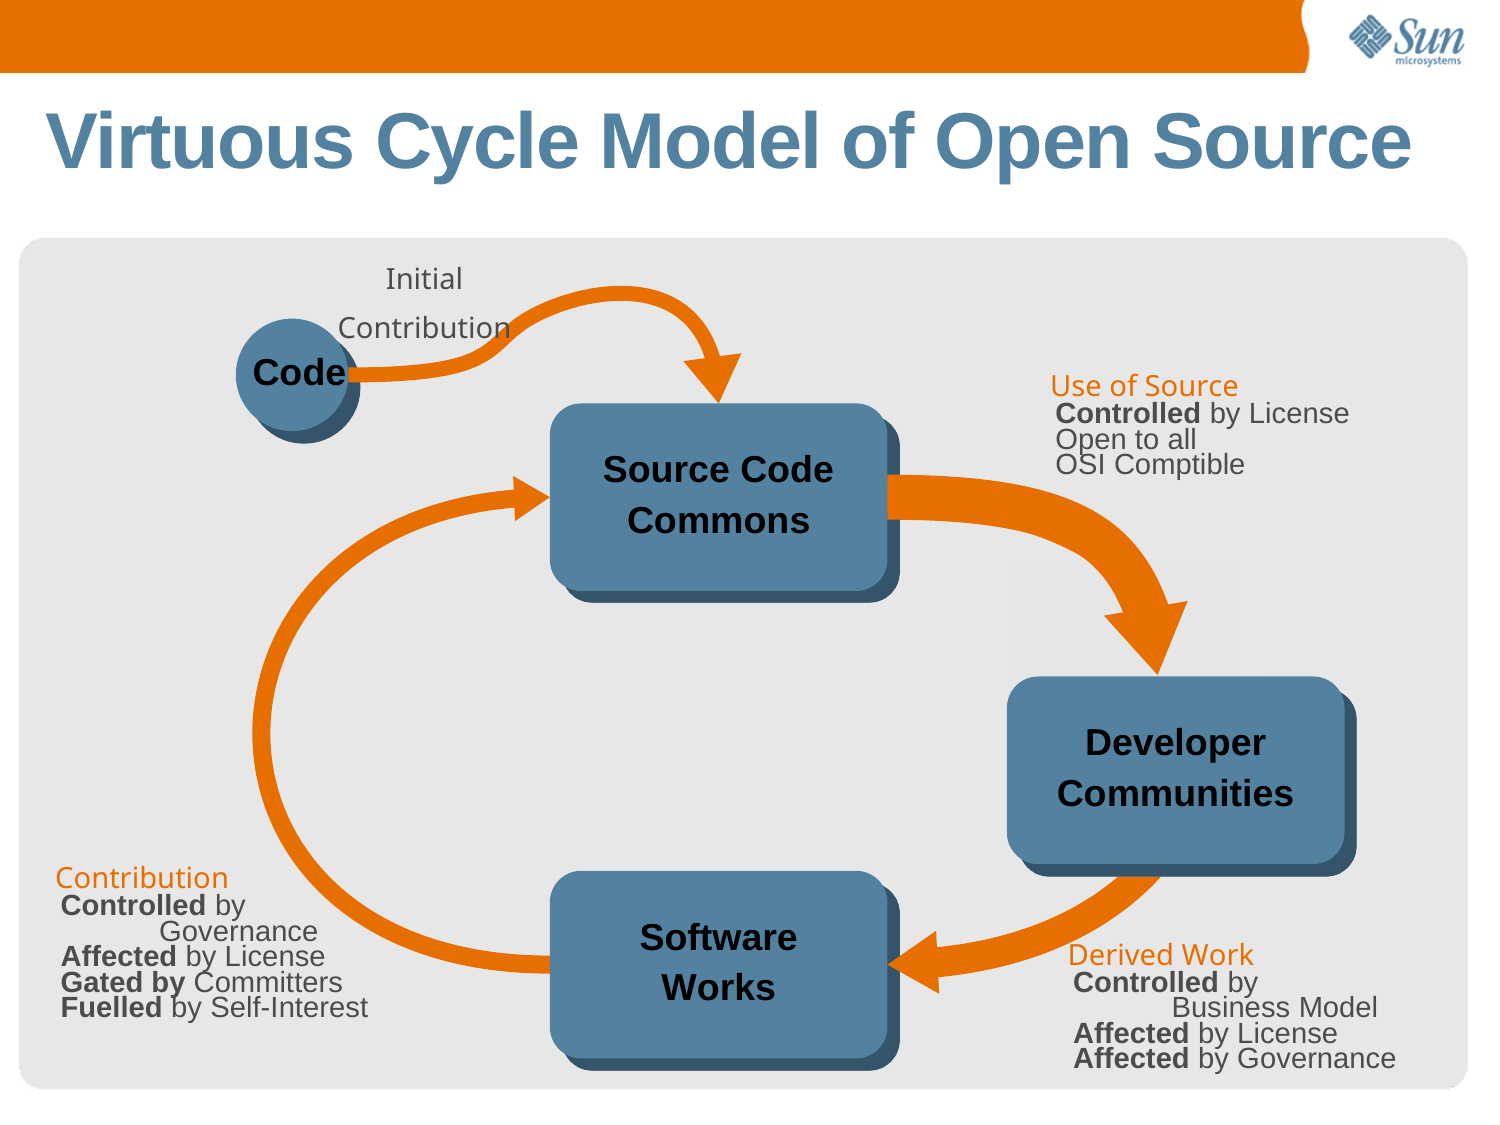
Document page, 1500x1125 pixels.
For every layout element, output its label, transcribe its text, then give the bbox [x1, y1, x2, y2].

text_box Use of Source Controlled by License Open to all OSI Comptible [1050, 369, 1375, 496]
text_box Initial Contribution [337, 262, 536, 354]
text_box Contribution Controlled by Governance Affected by License Gated by Committers Fuelled by Self-Interest [55, 861, 430, 1033]
picture [0, 215, 1500, 1125]
text_box Code [235, 318, 348, 432]
text_box Developer Communities [1006, 676, 1345, 865]
title Virtuous Cycle Model of Open Source [45, 105, 1451, 210]
text_box Software Works [549, 870, 888, 1059]
text_box [1012, 562, 1157, 676]
text_box [1149, 562, 1270, 676]
picture [0, 0, 1500, 73]
text_box Source Code Commons [549, 403, 888, 591]
text_box Derived Work Controlled by Business Model Affected by License Affected by Governance [1067, 938, 1448, 1084]
